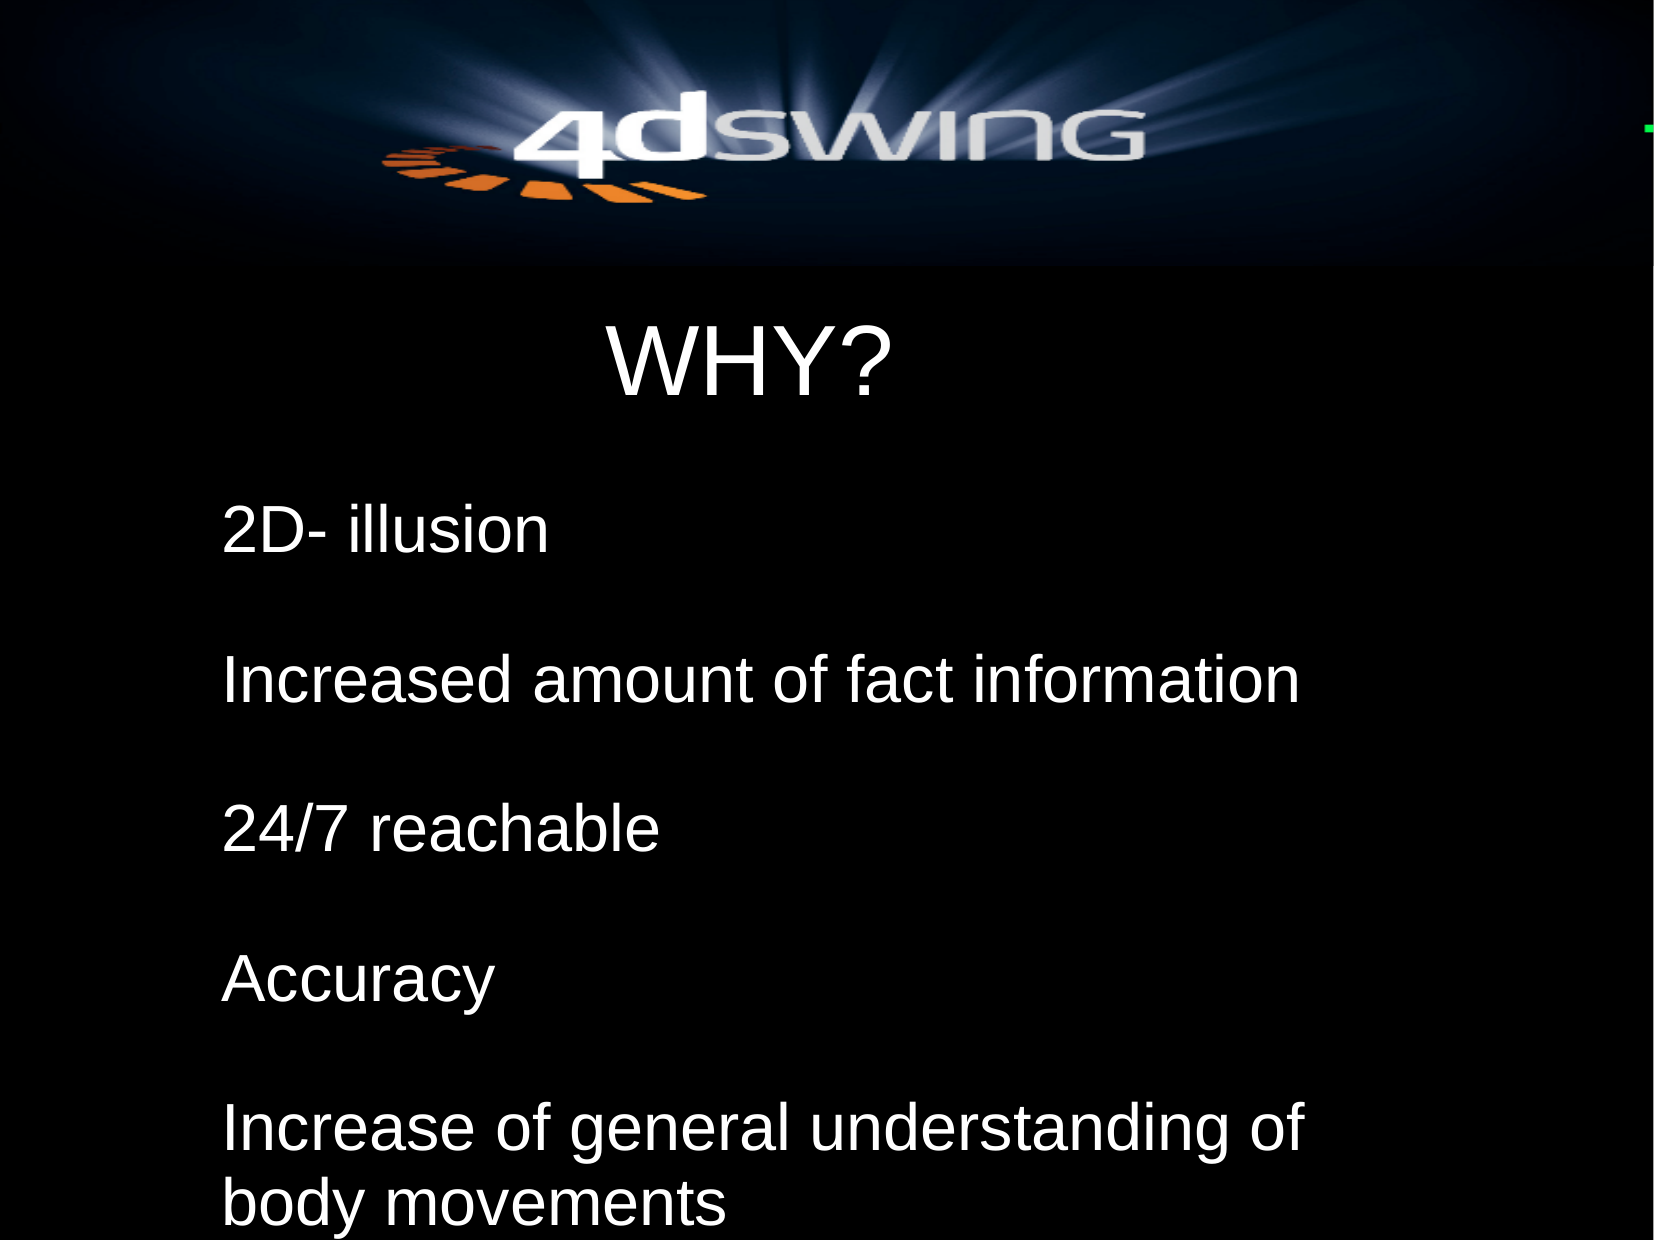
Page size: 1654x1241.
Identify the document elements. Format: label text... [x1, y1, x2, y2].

text_box 2D- illusion Increased amount of fact information 24/7 reachable Accuracy Increase of general understanding of body movements [206, 442, 1418, 1241]
text_box WHY? [590, 297, 945, 425]
picture [0, 0, 1654, 266]
